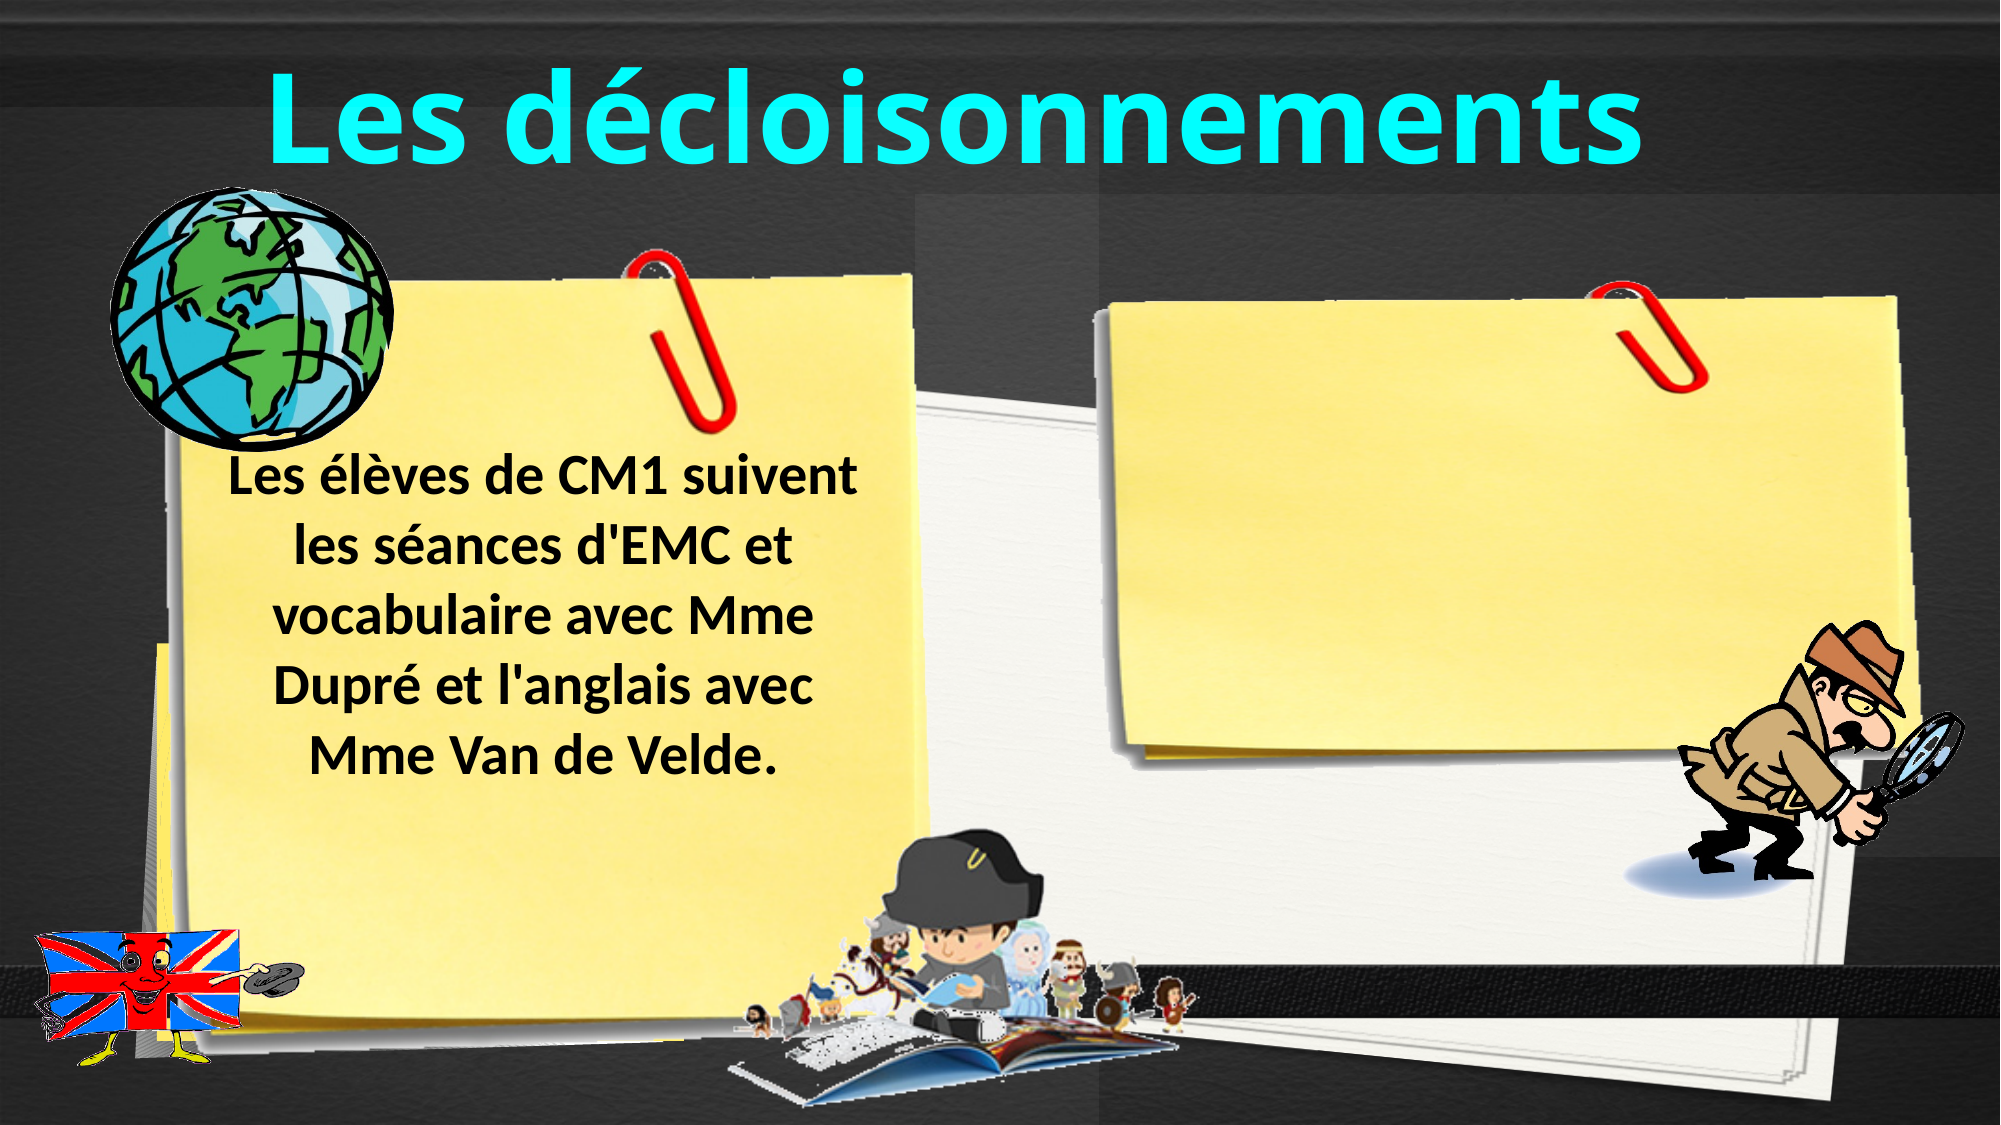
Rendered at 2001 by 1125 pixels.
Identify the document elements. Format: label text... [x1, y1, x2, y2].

picture [0, 0, 2000, 1125]
text_box Les élèves de CM1 suivent les séances d'EMC et vocabulaire avec Mme Dupré et l'anglais avec Mme Van de Velde. [213, 428, 874, 794]
subtitle Les décloisonnements [247, 47, 1912, 194]
